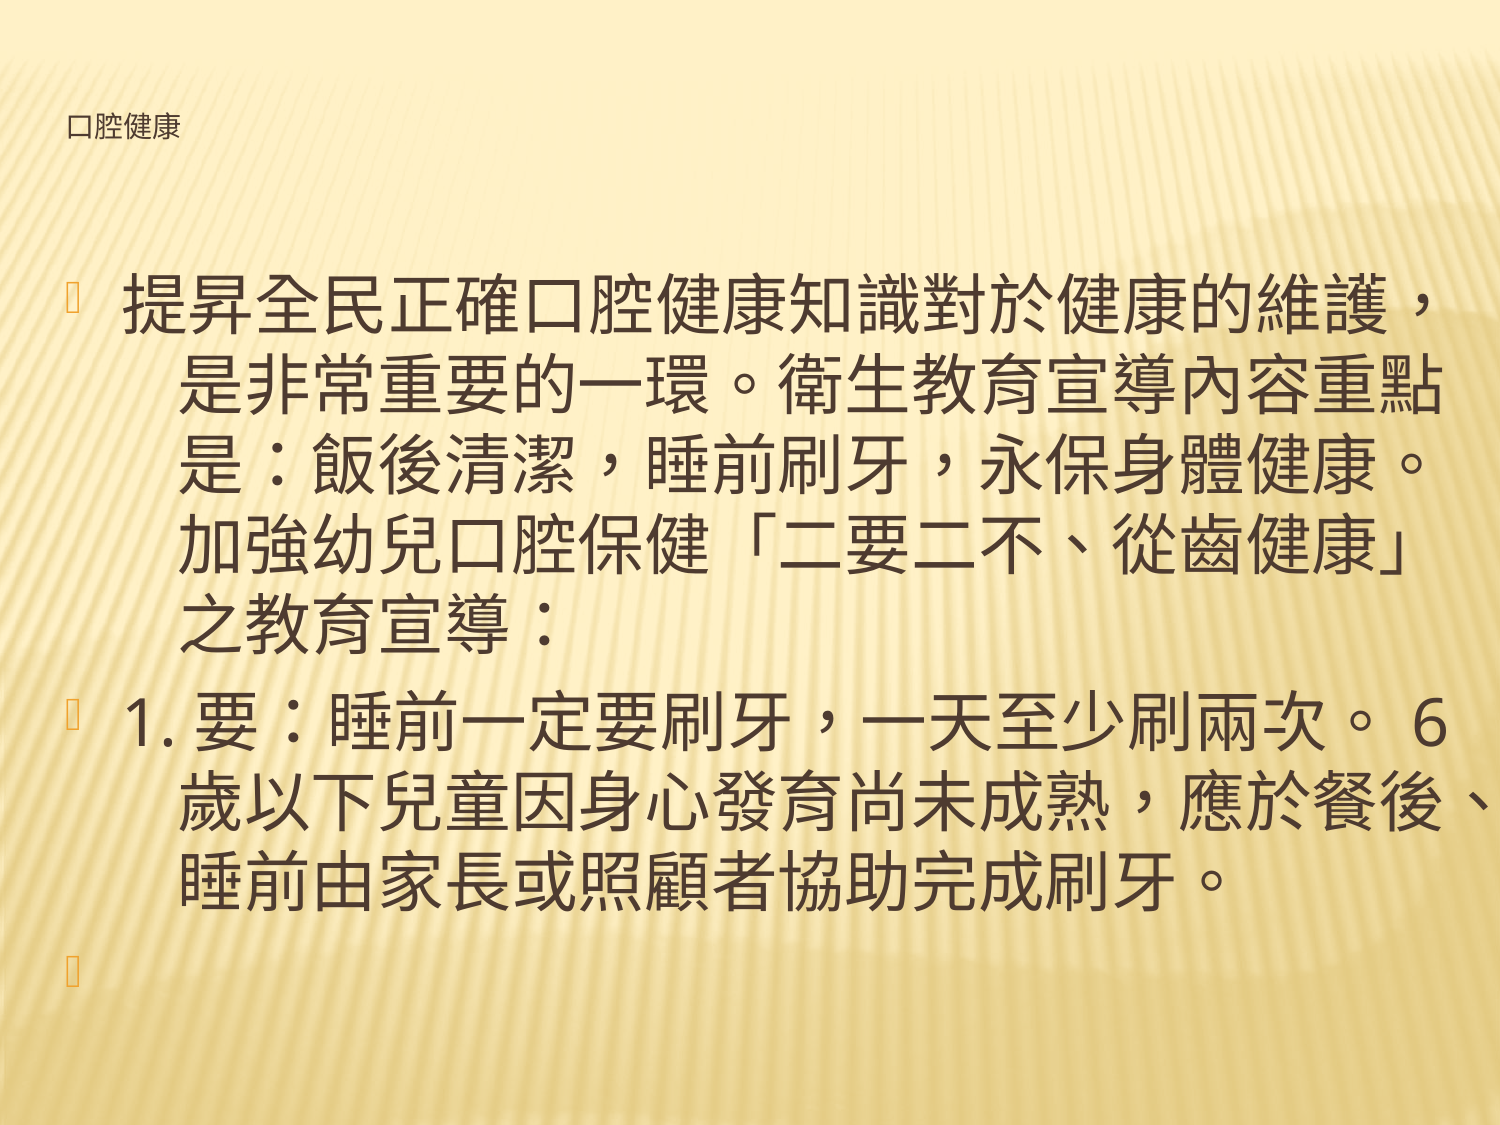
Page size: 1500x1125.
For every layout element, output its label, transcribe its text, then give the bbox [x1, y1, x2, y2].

title 口腔健康 [50, 75, 1476, 213]
list 提昇全民正確口腔健康知識對於健康的維護，是非常重要的一環。衛生教育宣導內容重點是：飯後清潔，睡前刷牙，永保身體健康。加強幼兒口腔保健「二要二不、從齒健康」之教育宣導： 1.要：睡前一定要刷牙，一天至少刷兩次。6歲以下兒童因身心發育尚未成熟，應於餐後、睡前由家長或照顧者協助完成刷牙。 [50, 254, 1476, 998]
